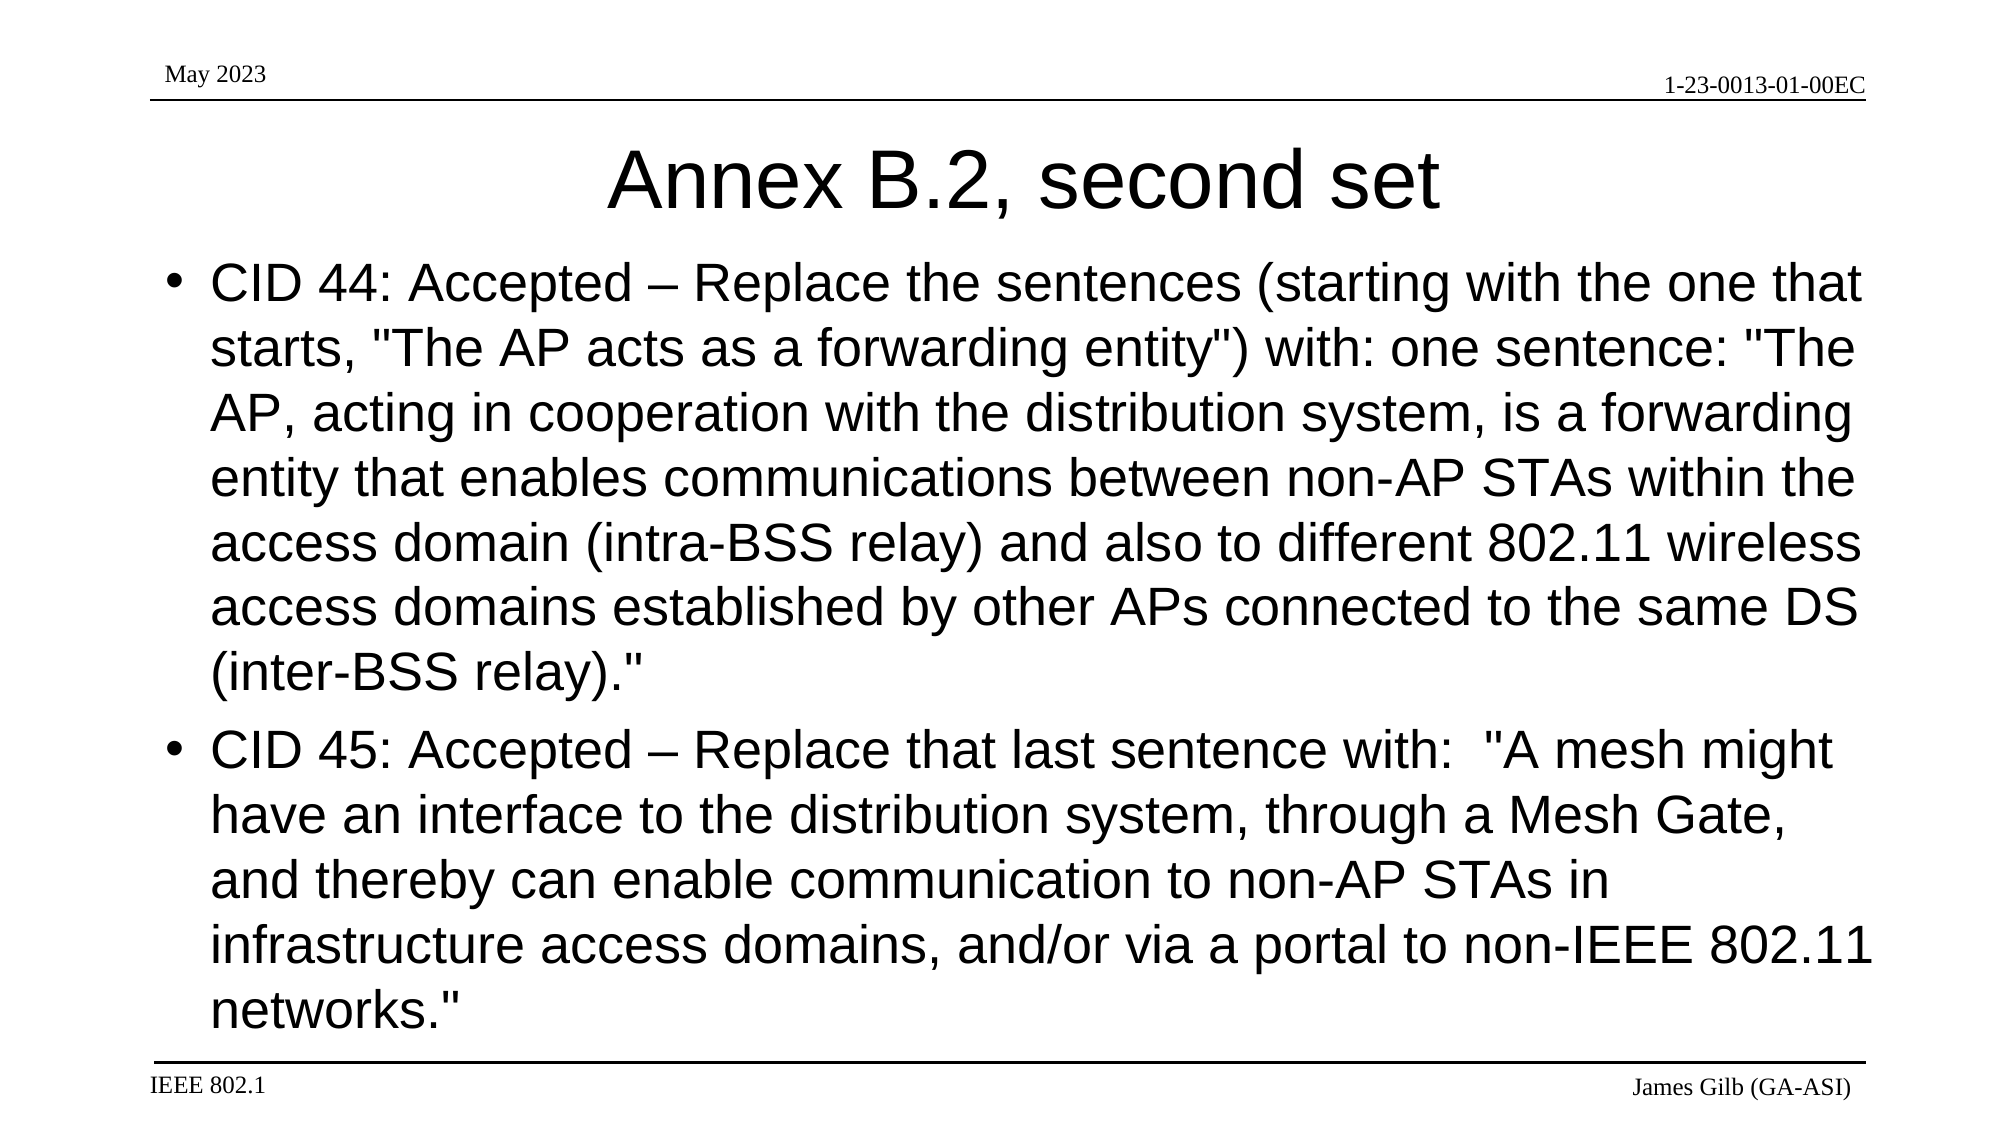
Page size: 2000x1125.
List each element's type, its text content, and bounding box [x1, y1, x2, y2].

title Annex B.2, second set [149, 112, 1900, 238]
list CID 44: Accepted – Replace the sentences (starting with the one that starts, "The AP acts as a forwarding entity") with: one sentence: "The AP, acting in cooperation with the distribution system, is a forwarding entity that enables communications between non-AP STAs within the access domain (intra-BSS relay) and also to different 802.11 wireless access domains established by other APs connected to the same DS (inter-BSS relay)." CID 45: Accepted – Replace that last sentence with: "A mesh might have an interface to the distribution system, through a Mesh Gate, and thereby can enable communication to non-AP STAs in infrastructure access domains, and/or via a portal to non-IEEE 802.11 networks." [149, 239, 1900, 1051]
